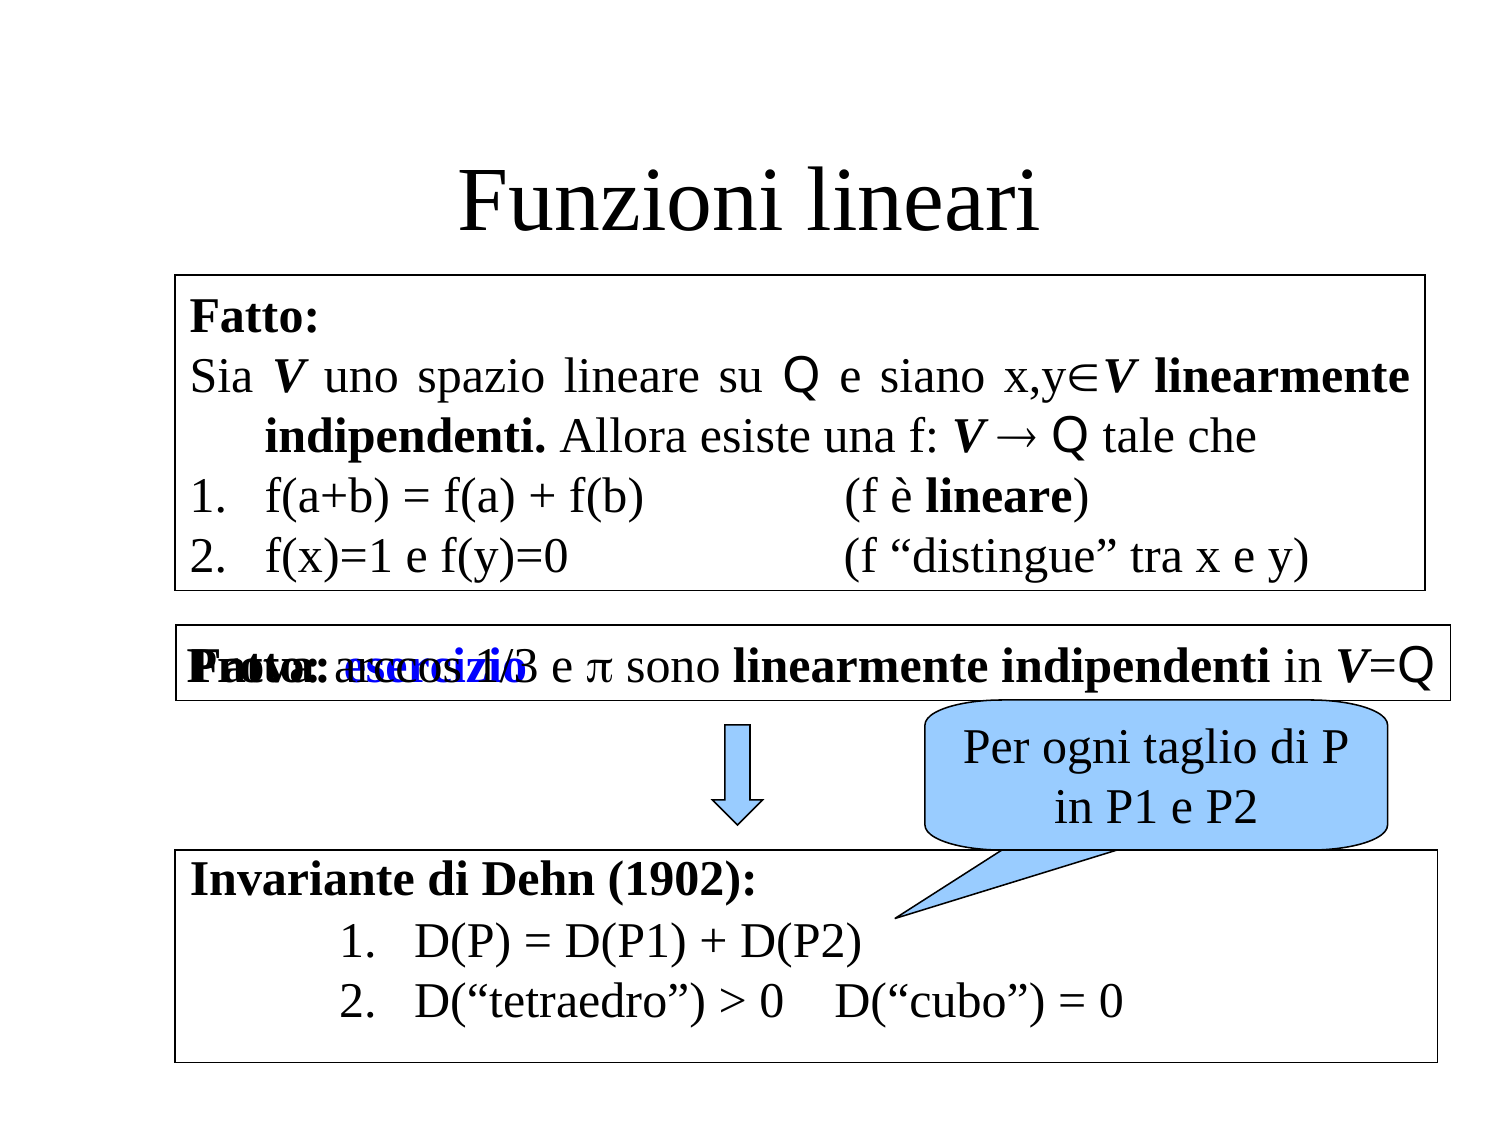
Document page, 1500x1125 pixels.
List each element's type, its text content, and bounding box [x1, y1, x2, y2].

text_box D(P) = D(P1) + D(P2) D(“tetraedro”) > 0 D(“cubo”) = 0 [324, 899, 1152, 1036]
text_box Fatto: arccos 1/3 e  sono linearmente indipendenti in V=Q [176, 624, 1451, 701]
text_box Per ogni taglio di P in P1 e P2 [894, 851, 1114, 919]
text_box Prova: esercizio [171, 624, 176, 701]
title Funzioni lineari [112, 99, 1388, 288]
text_box Invariante di Dehn (1902): [175, 837, 774, 913]
text_box Per ogni taglio di P in P1 e P2 [924, 699, 1388, 849]
text_box [712, 724, 763, 826]
text_box Fatto: Sia V uno spazio lineare su Q e siano x,yV linearmente indipendenti. Allora esiste una f: V  Q tale che f(a+b) = f(a) + f(b) (f è lineare) f(x)=1 e f(y)=0 (f “distingue” tra x e y) [174, 274, 1426, 591]
